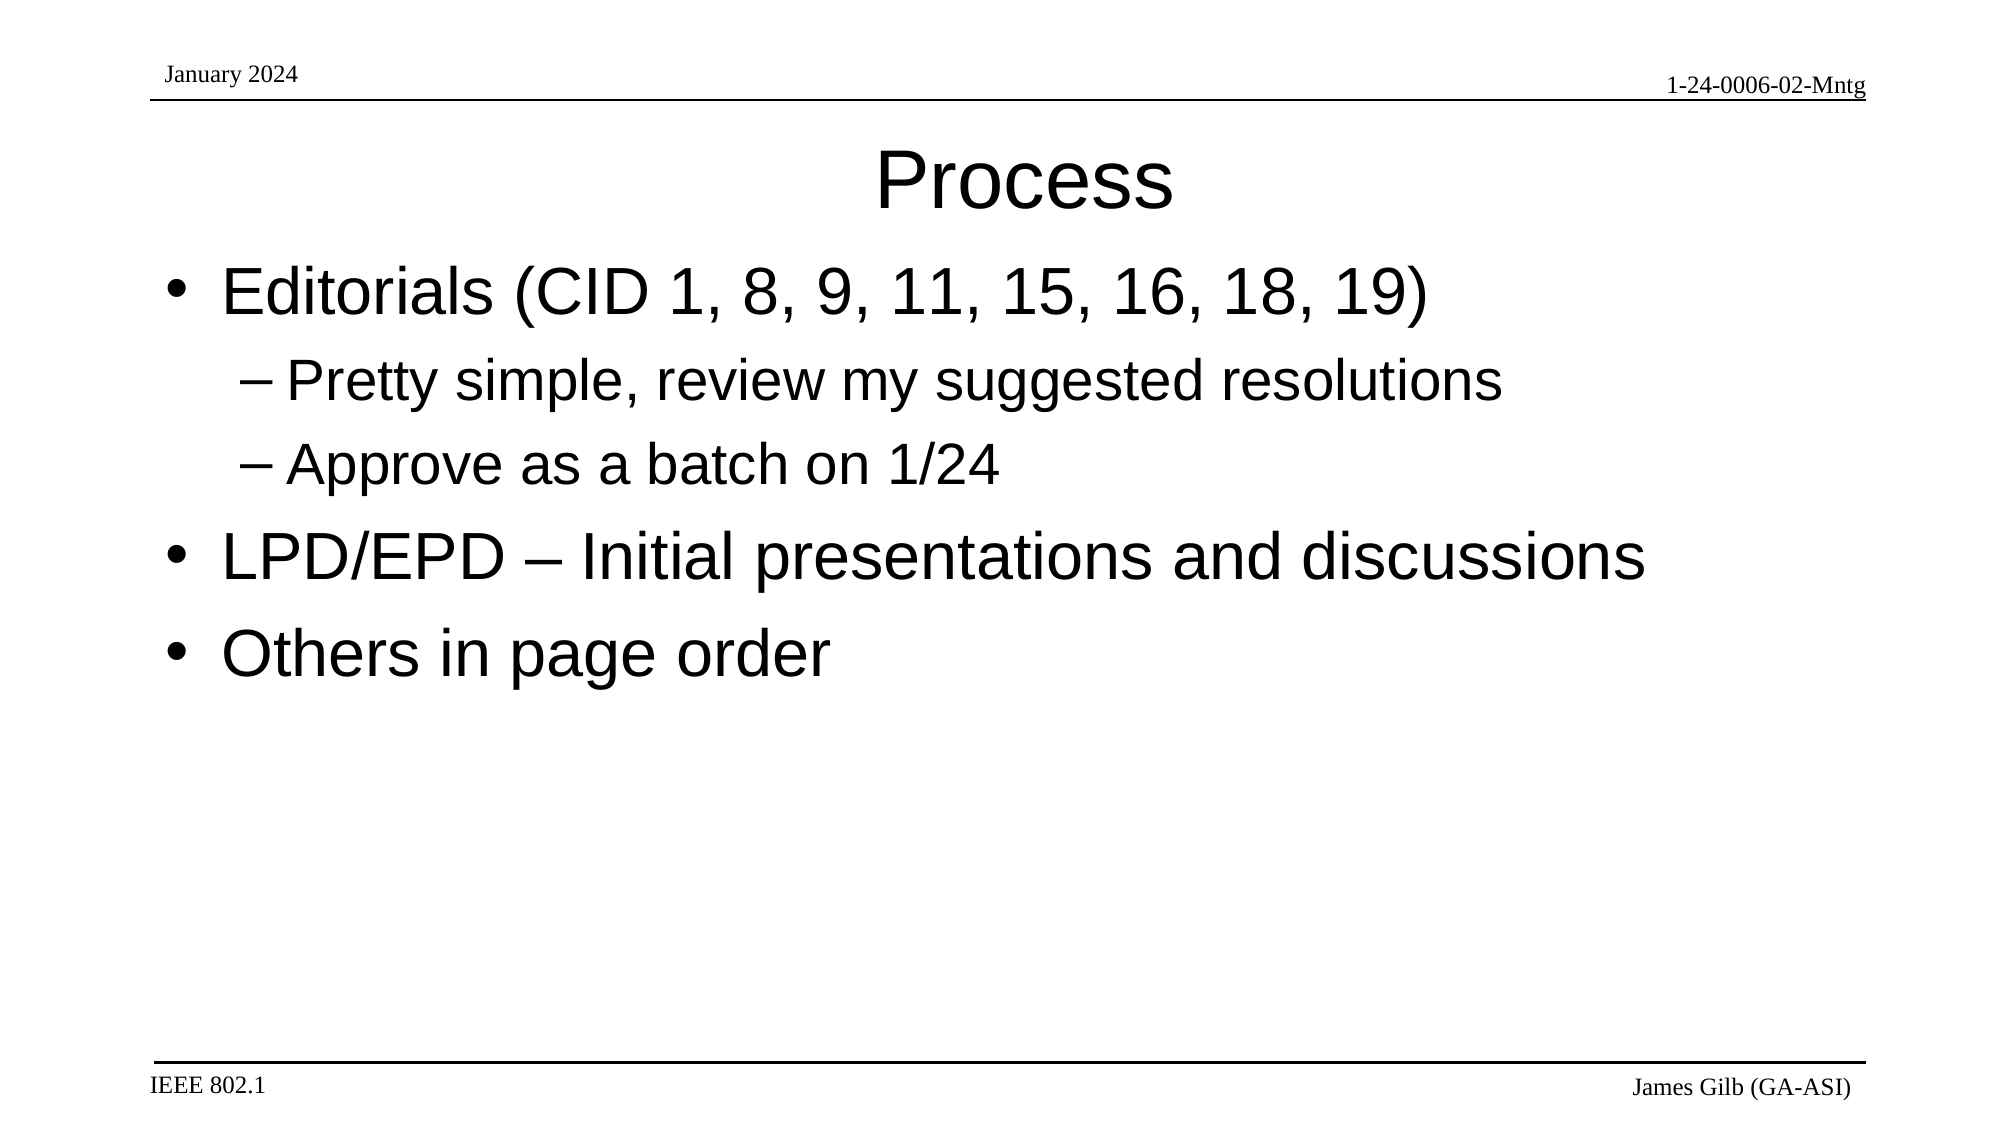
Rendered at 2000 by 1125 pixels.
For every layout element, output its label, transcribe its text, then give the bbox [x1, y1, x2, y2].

title Process [149, 112, 1900, 238]
list Editorials (CID 1, 8, 9, 11, 15, 16, 18, 19) Pretty simple, review my suggested resolutions Approve as a batch on 1/24 LPD/EPD – Initial presentations and discussions Others in page order [149, 239, 1900, 1051]
